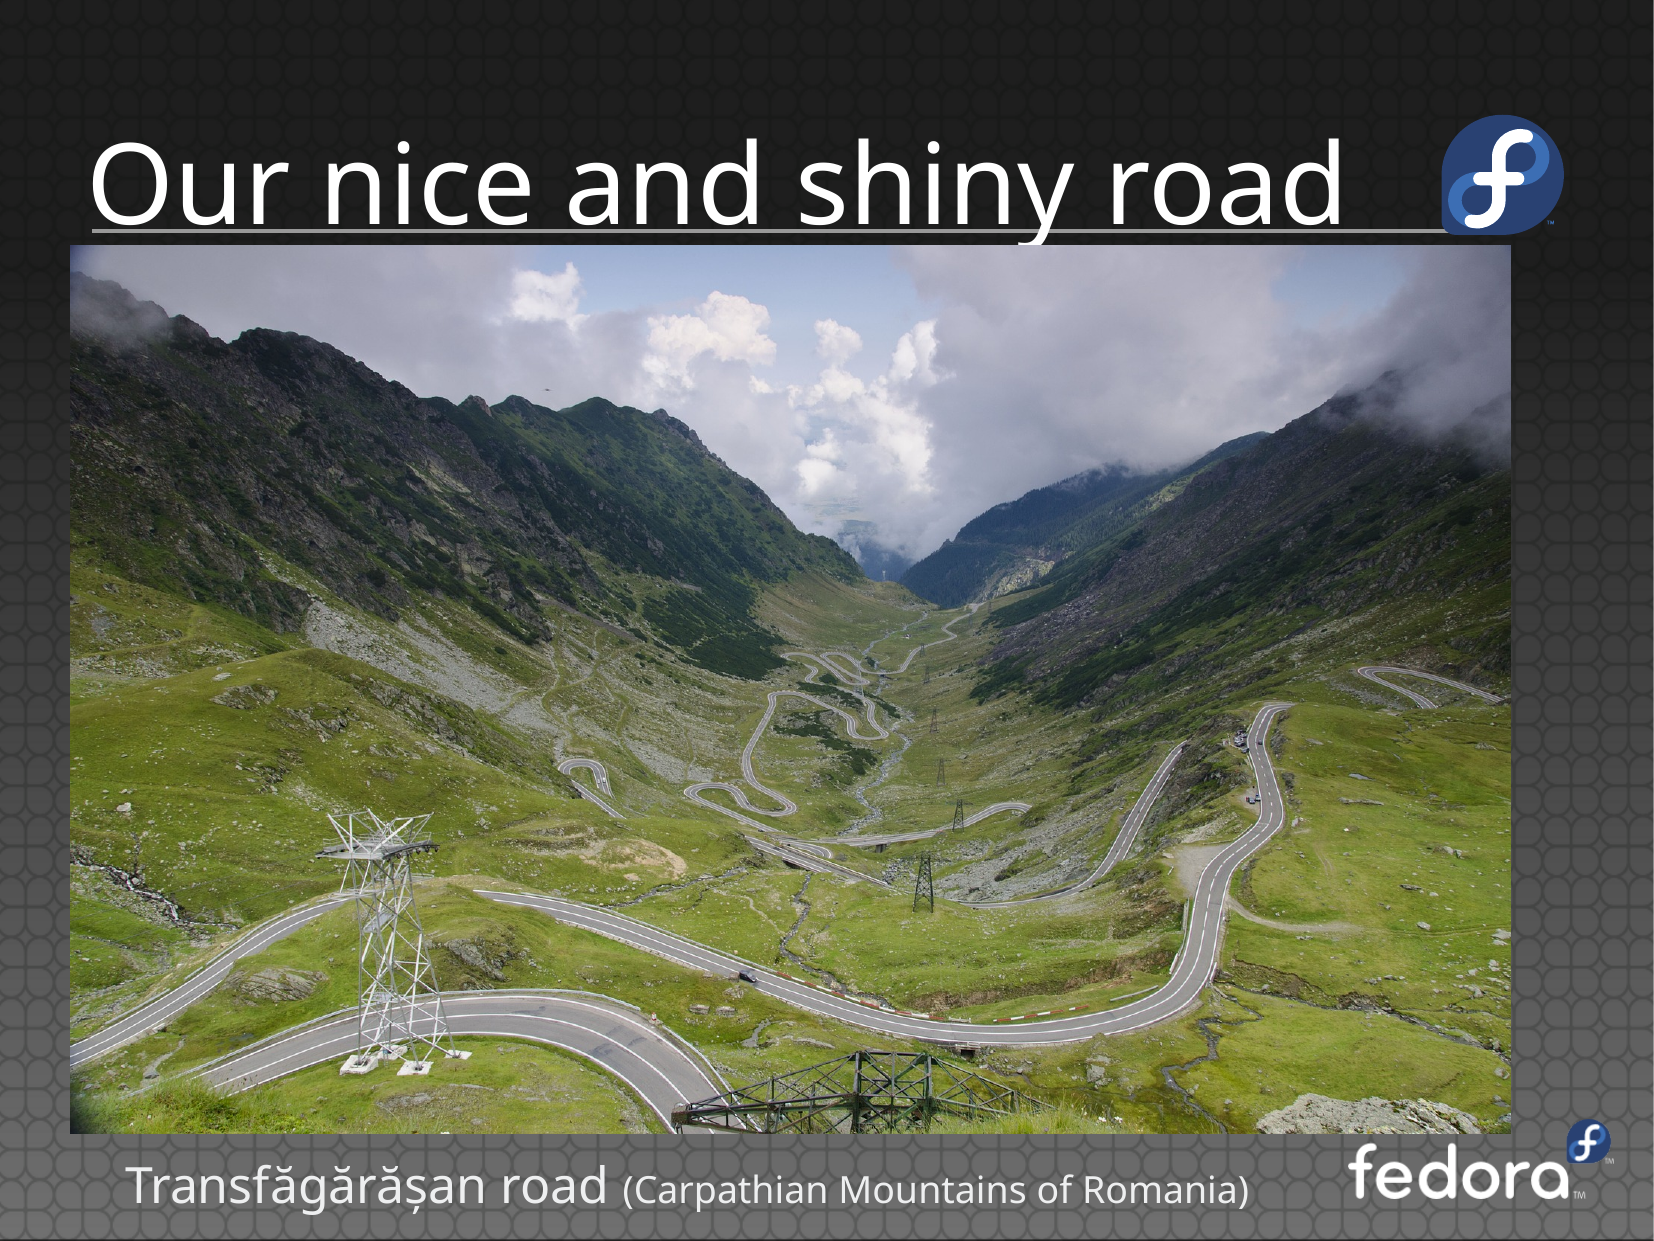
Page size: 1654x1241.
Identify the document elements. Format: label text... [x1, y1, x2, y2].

list Transfăgărășan road (Carpathian Mountains of Romania) [54, 1150, 1568, 1241]
title Our nice and shiny road [86, 112, 1576, 249]
picture [0, 0, 1654, 1241]
